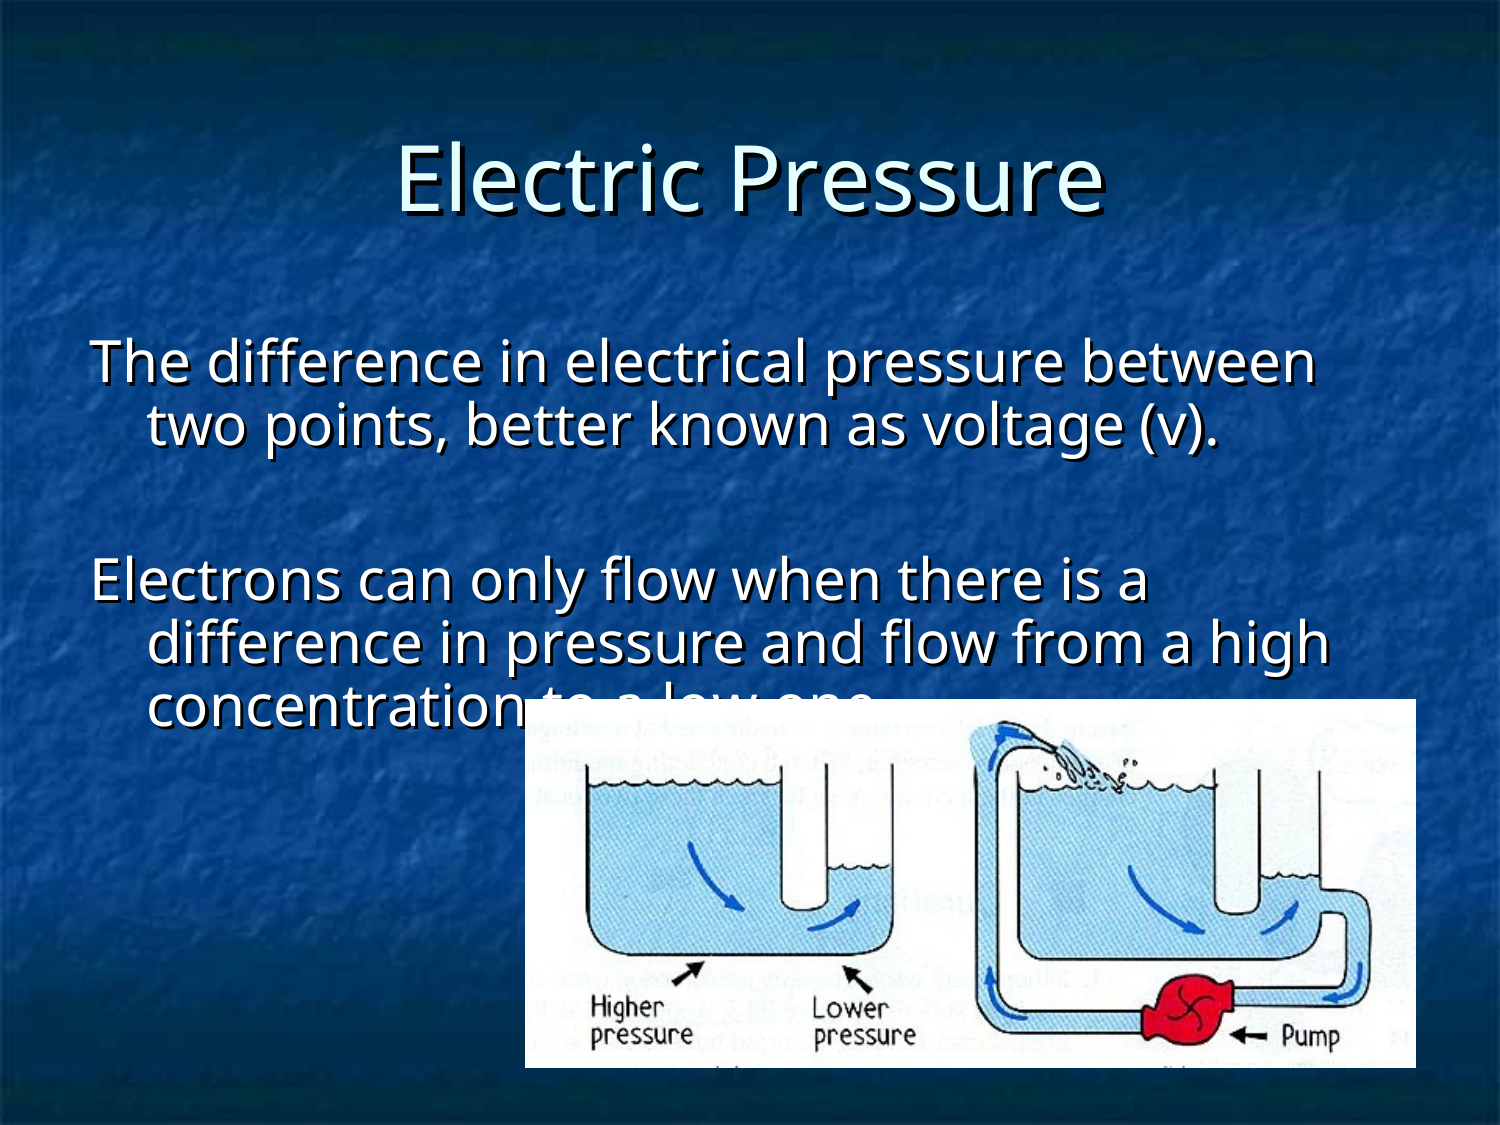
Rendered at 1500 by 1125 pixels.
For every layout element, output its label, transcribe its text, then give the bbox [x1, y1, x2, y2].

list The difference in electrical pressure between two points, better known as voltage (v). Electrons can only flow when there is a difference in pressure and flow from a high concentration to a low one. [75, 324, 1426, 788]
title Electric Pressure [75, 62, 1426, 288]
picture [0, 0, 1500, 1125]
